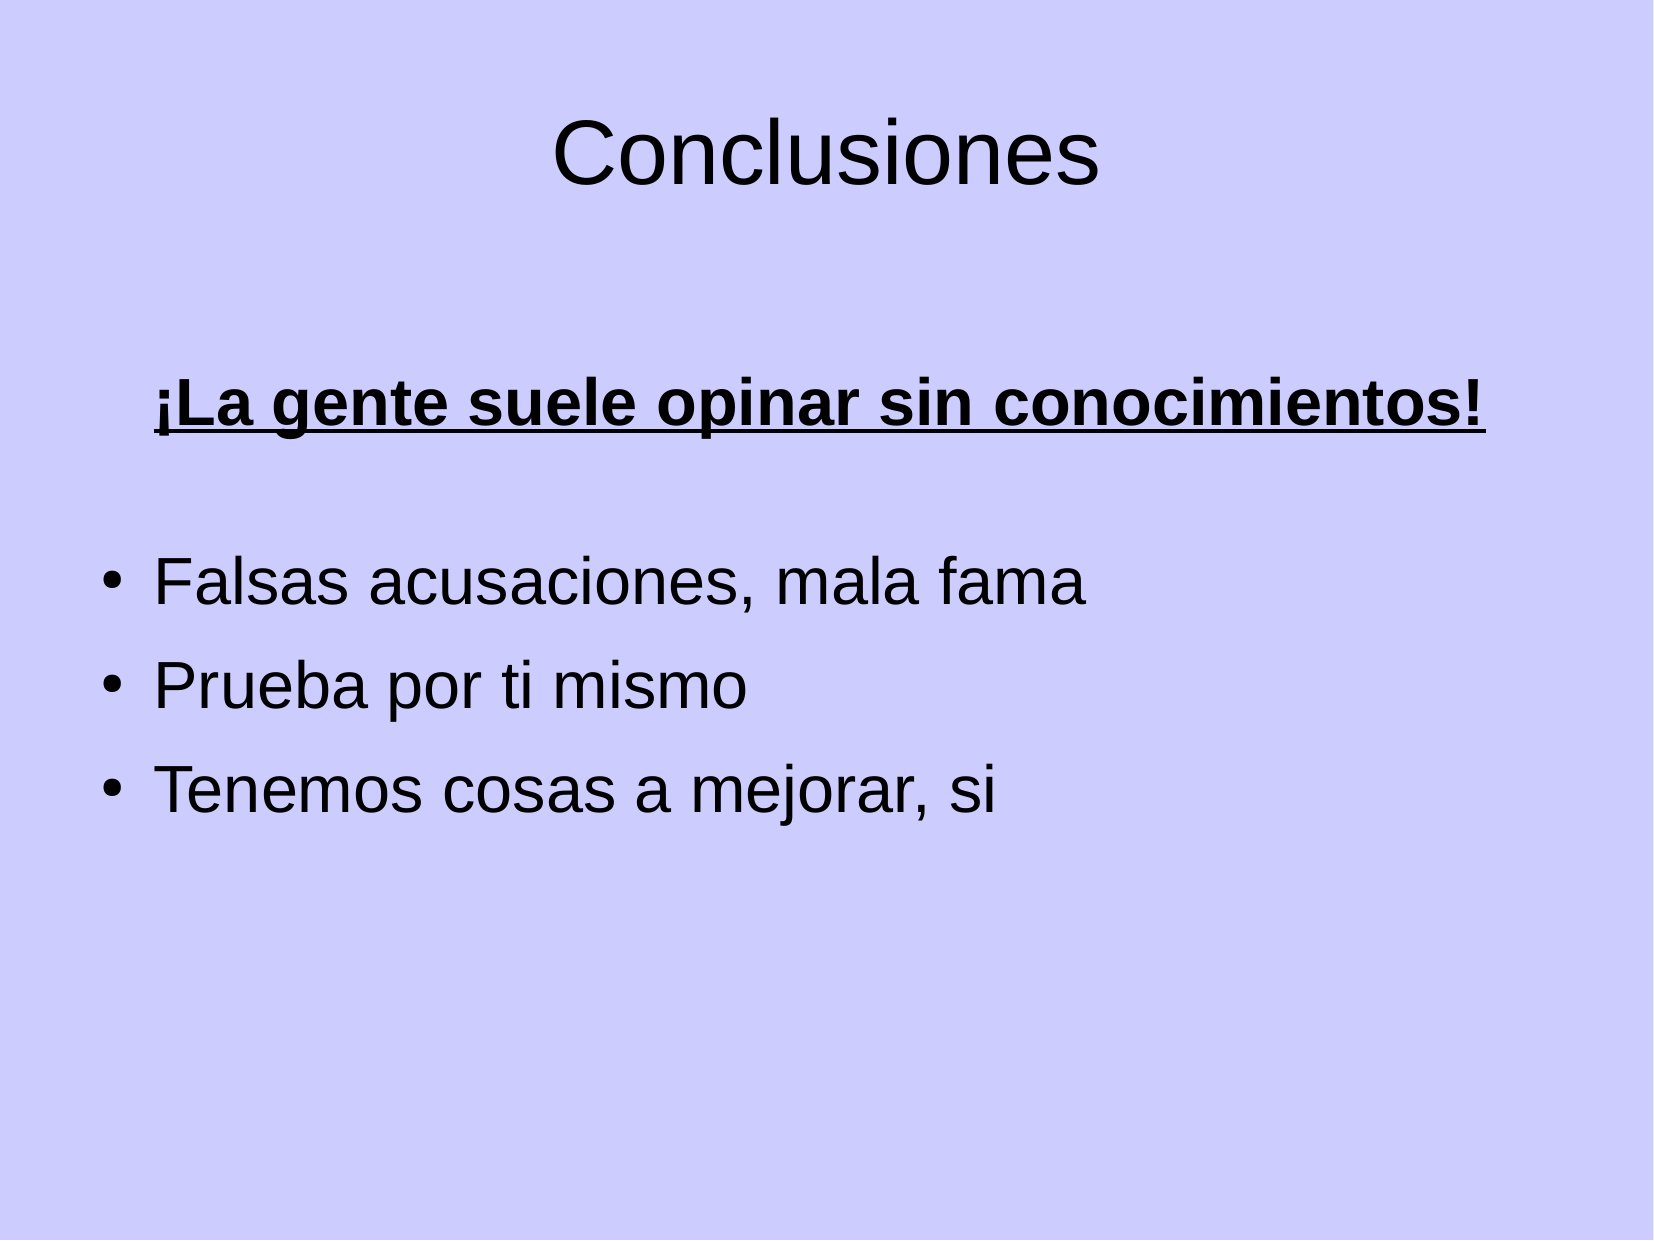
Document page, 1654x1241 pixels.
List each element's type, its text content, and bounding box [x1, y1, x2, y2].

list ¡La gente suele opinar sin conocimientos! Falsas acusaciones, mala fama Prueba por ti mismo Tenemos cosas a mejorar, si [82, 290, 1571, 1010]
title Conclusiones [82, 49, 1571, 257]
